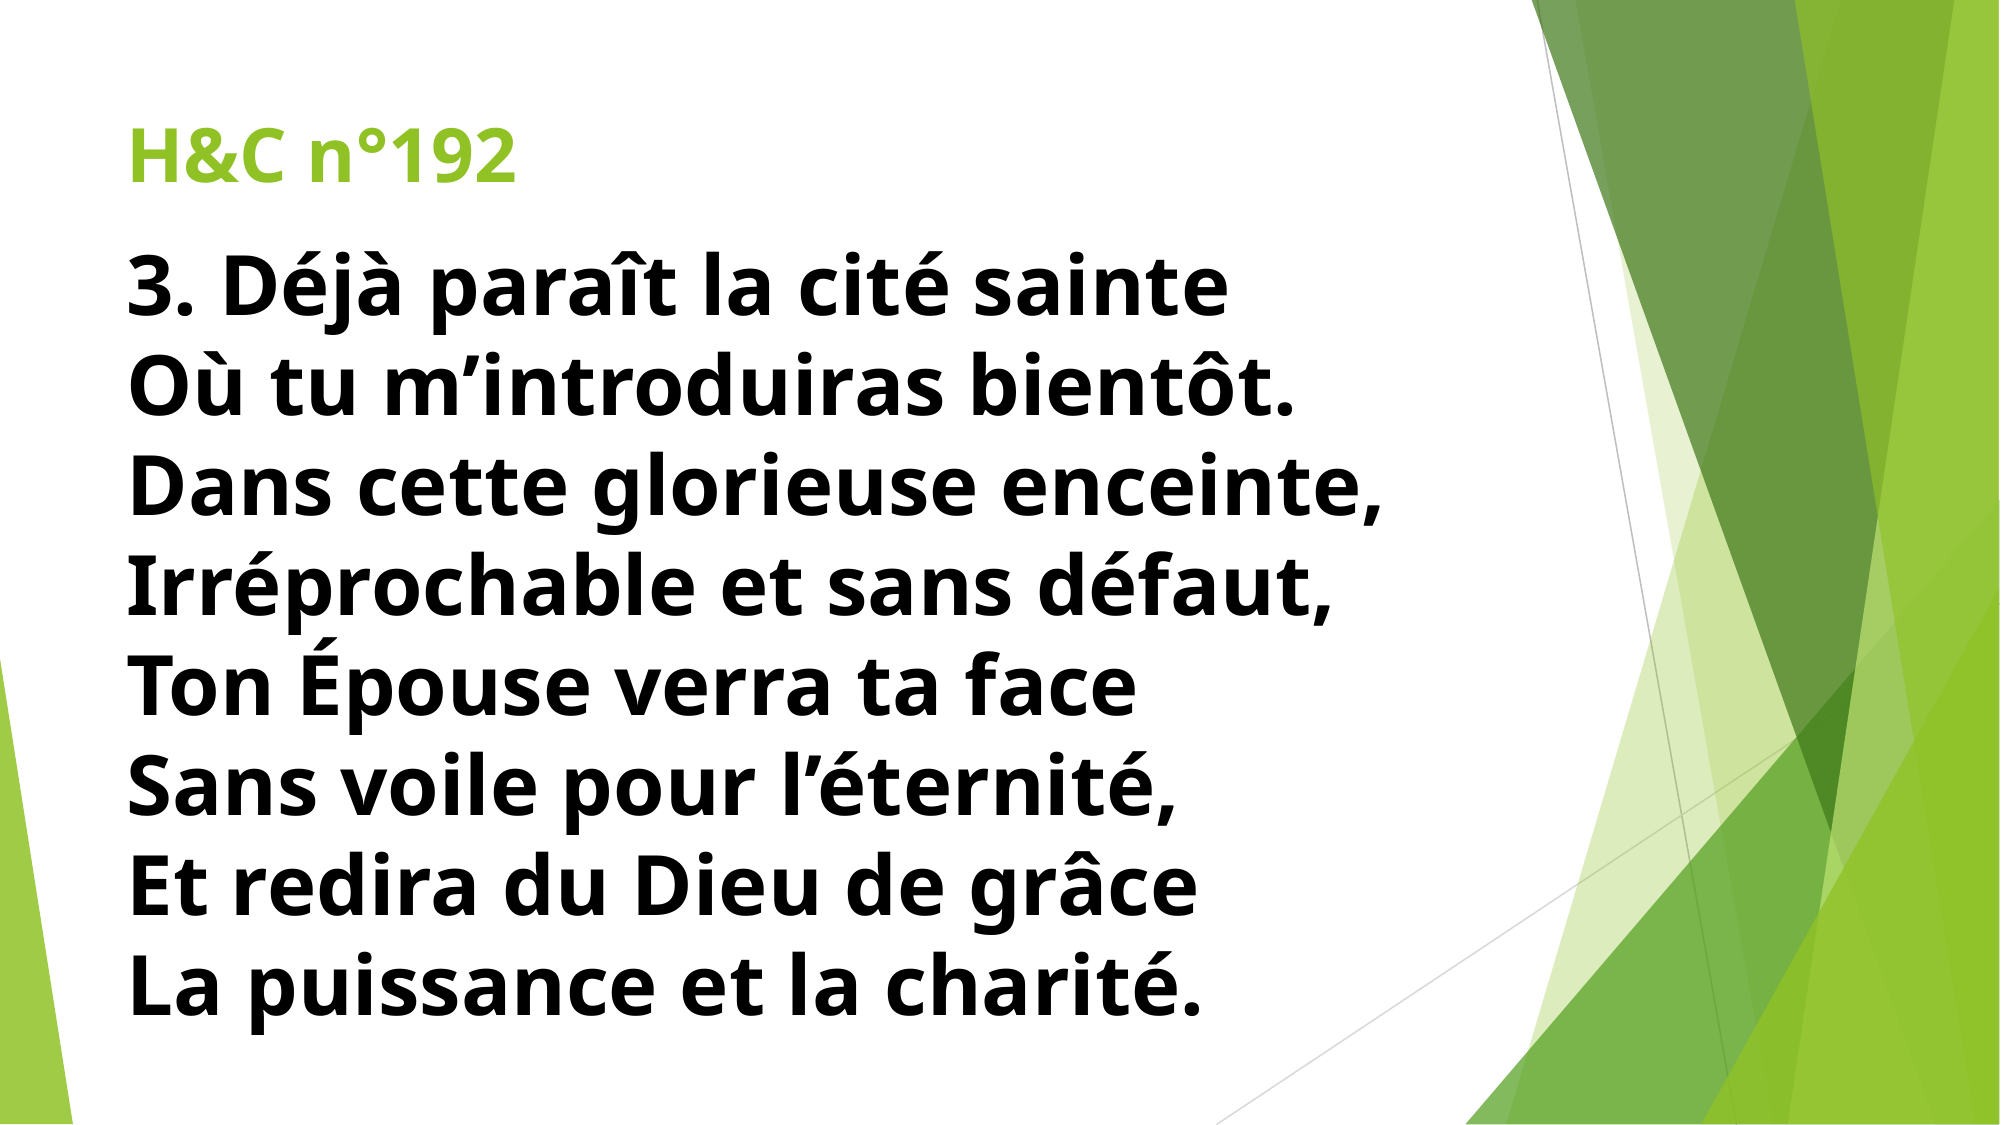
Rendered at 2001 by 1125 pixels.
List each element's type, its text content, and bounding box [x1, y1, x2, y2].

text_box 3. Déjà paraît la cité sainte Où tu m’introduiras bientôt. Dans cette glorieuse enceinte, Irréprochable et sans défaut, Ton Épouse verra ta face Sans voile pour l’éternité, Et redira du Dieu de grâce La puissance et la charité. [111, 224, 1949, 1063]
text_box H&C n°192 [111, 99, 1522, 224]
